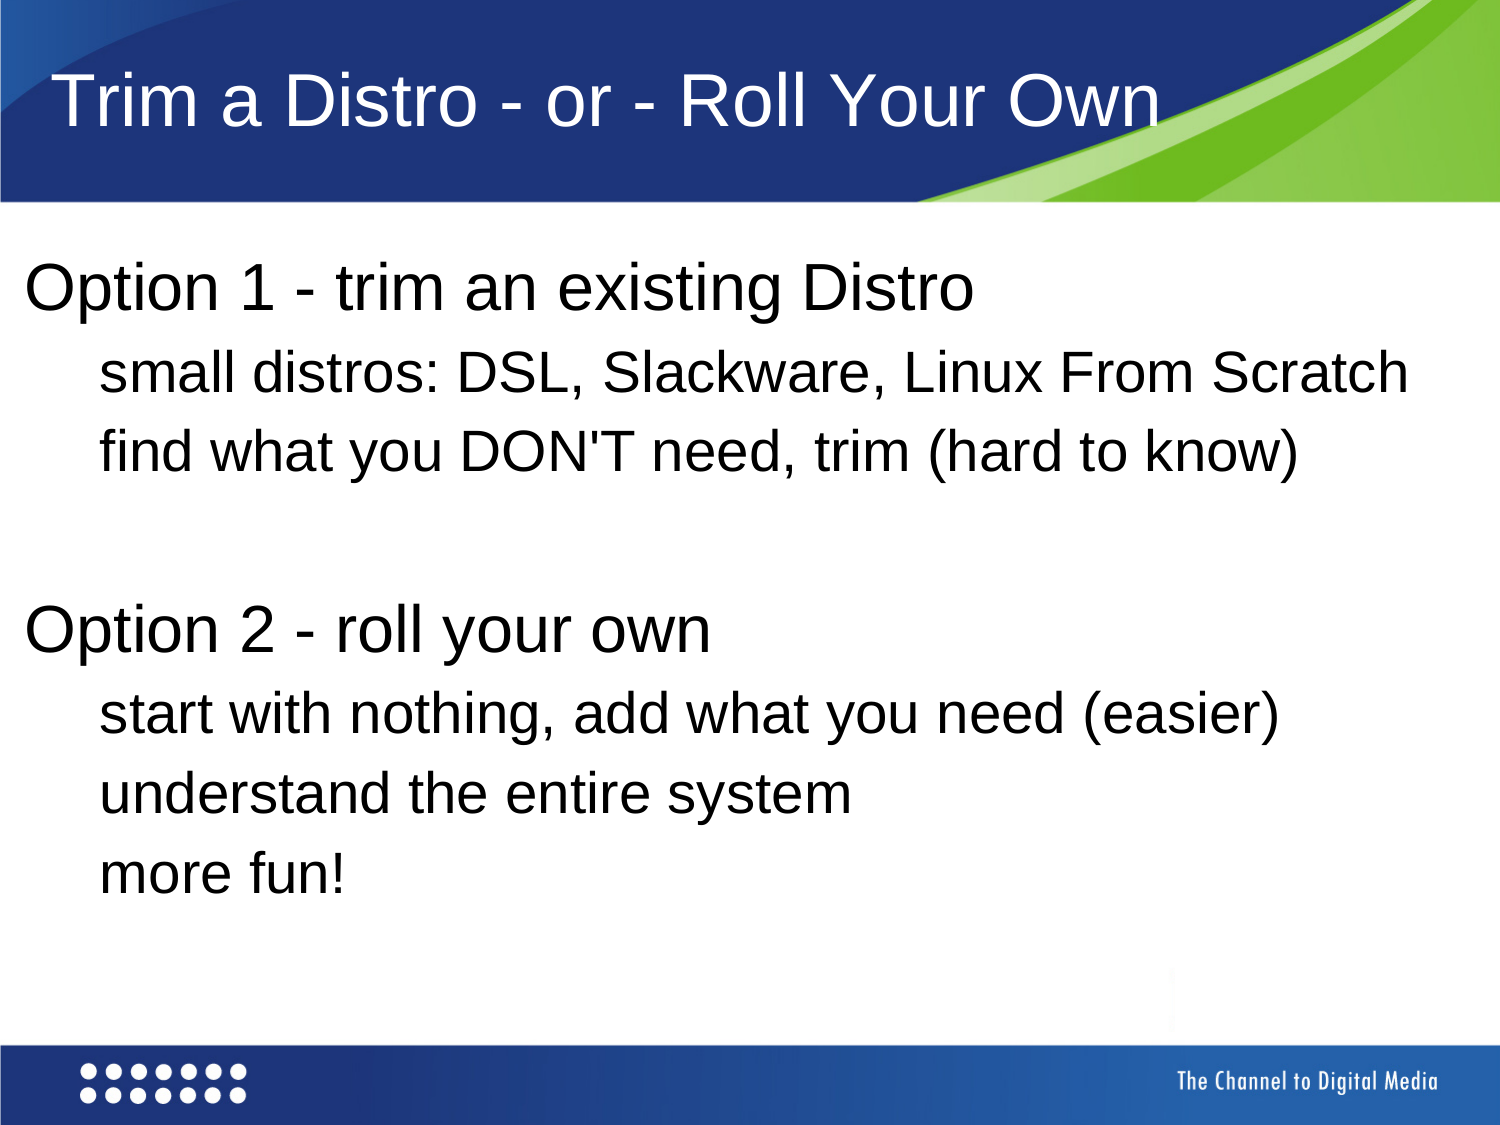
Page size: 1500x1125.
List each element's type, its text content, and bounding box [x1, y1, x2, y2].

title Trim a Distro - or - Roll Your Own [50, 32, 1450, 168]
picture [0, 0, 1500, 1125]
list Option 1 - trim an existing Distro small distros: DSL, Slackware, Linux From Scratch find what you DON'T need, trim (hard to know) Option 2 - roll your own start with nothing, add what you need (easier) understand the entire system more fun! [24, 249, 1463, 986]
